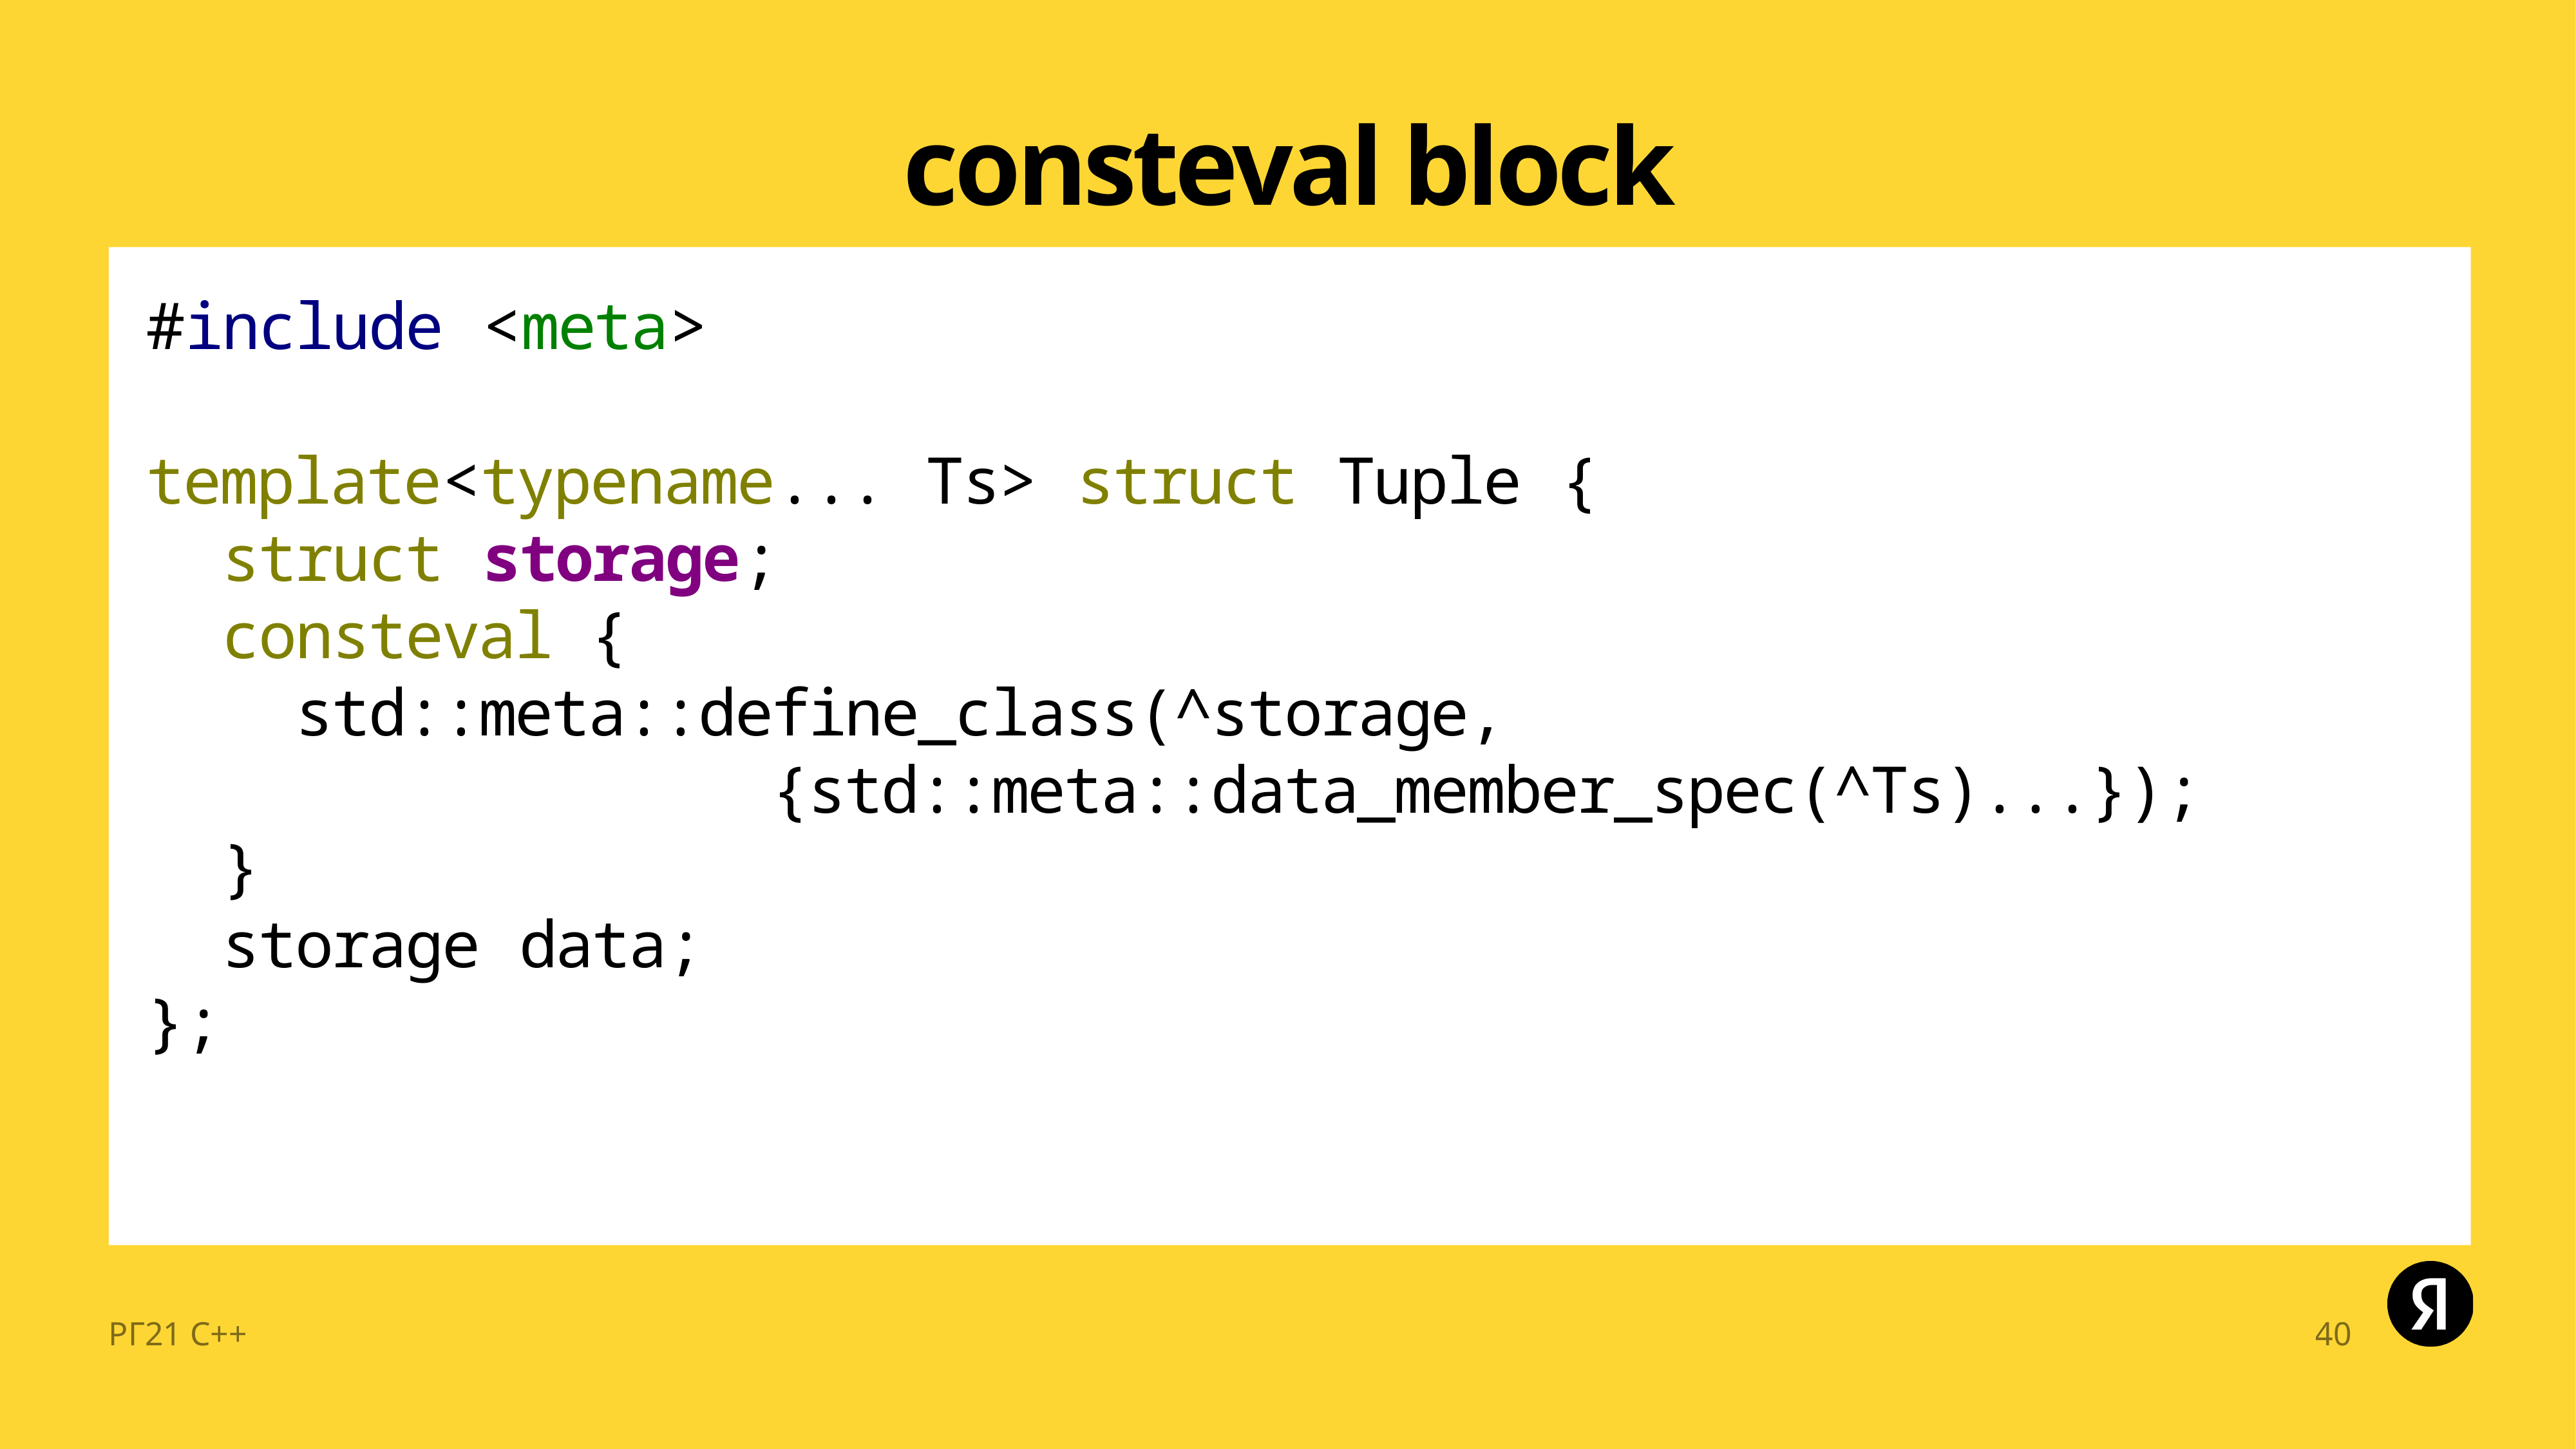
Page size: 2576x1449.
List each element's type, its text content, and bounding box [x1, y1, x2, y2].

list #include <meta> template<typename... Ts> struct Tuple { struct storage; consteval { std::meta::define_class(^storage, {std::meta::data_member_spec(^Ts)...}); } storage data; }; [108, 247, 2471, 1245]
picture [2387, 1261, 2474, 1347]
title consteval block [106, 101, 2473, 228]
